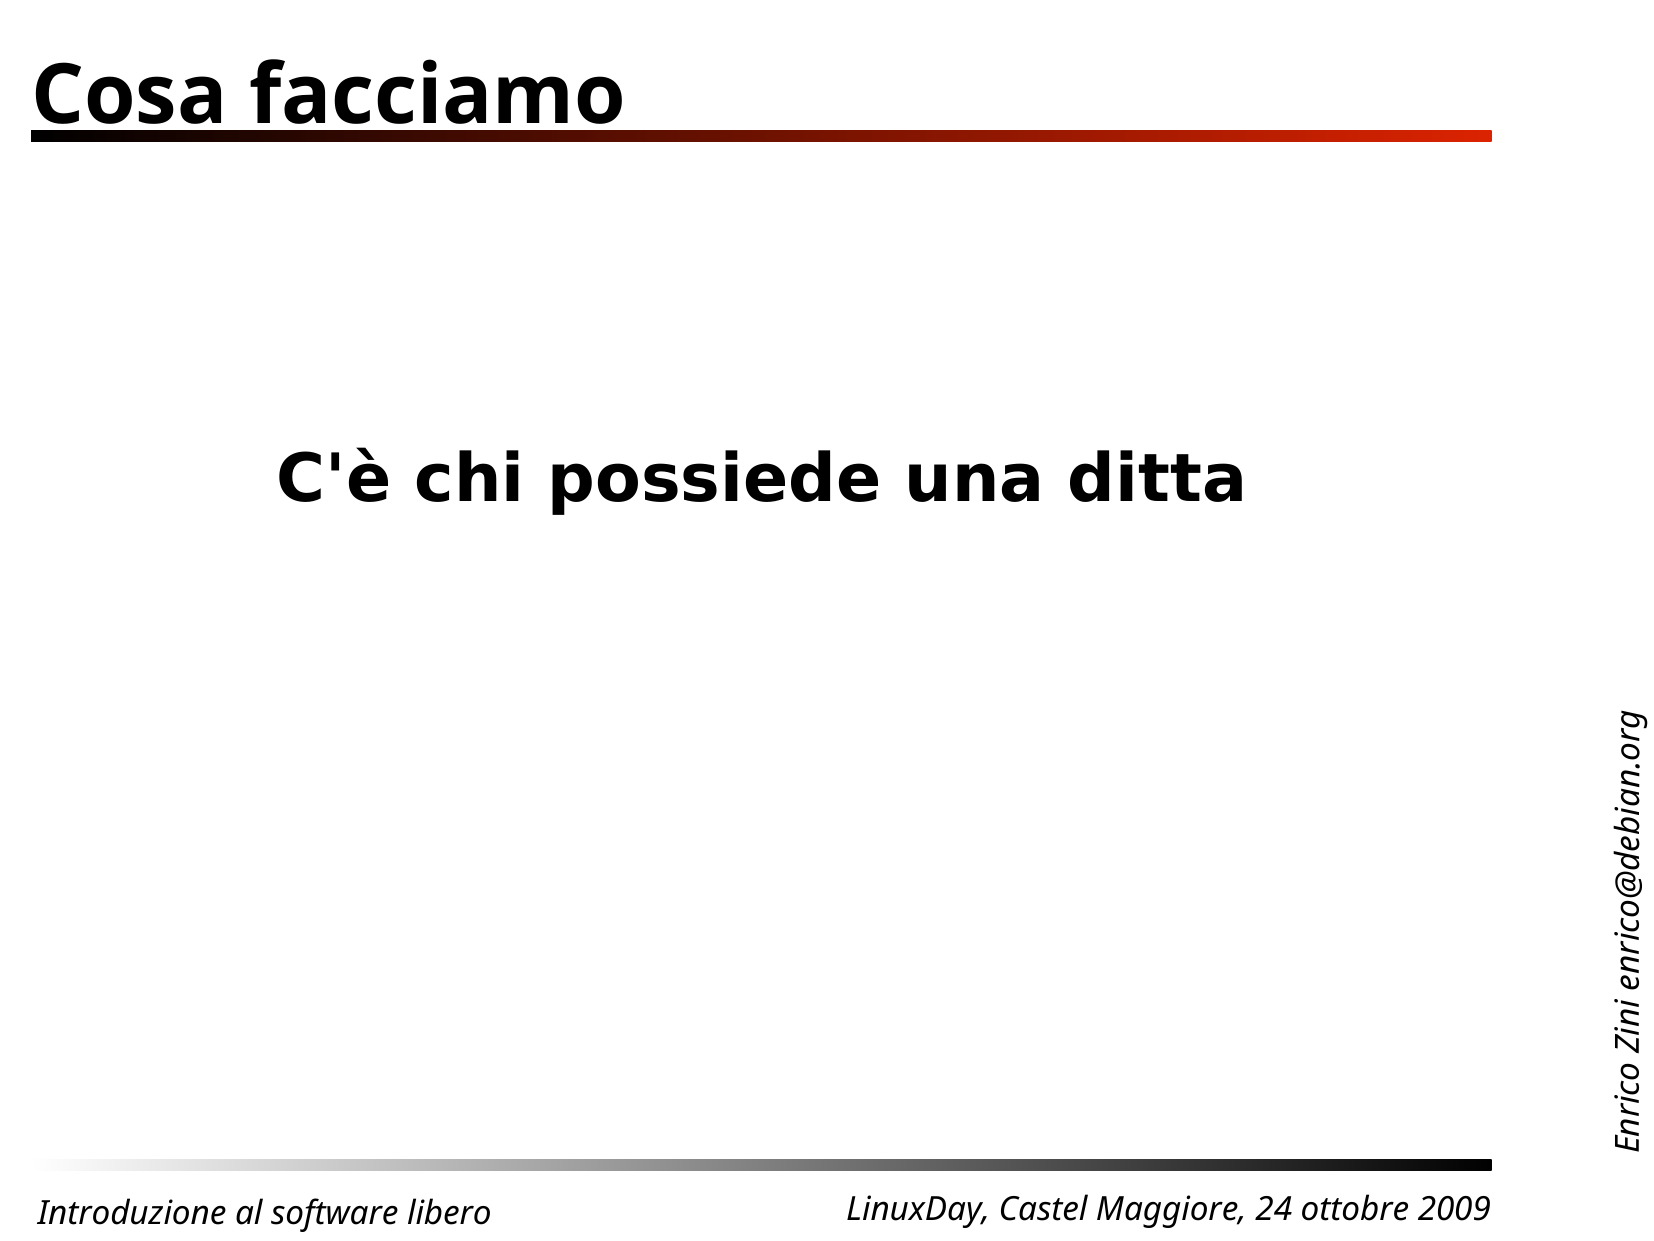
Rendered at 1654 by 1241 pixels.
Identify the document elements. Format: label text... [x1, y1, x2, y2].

text_box Cosa facciamo [31, 34, 1438, 168]
text_box C'è chi possiede una ditta [30, 439, 1495, 517]
